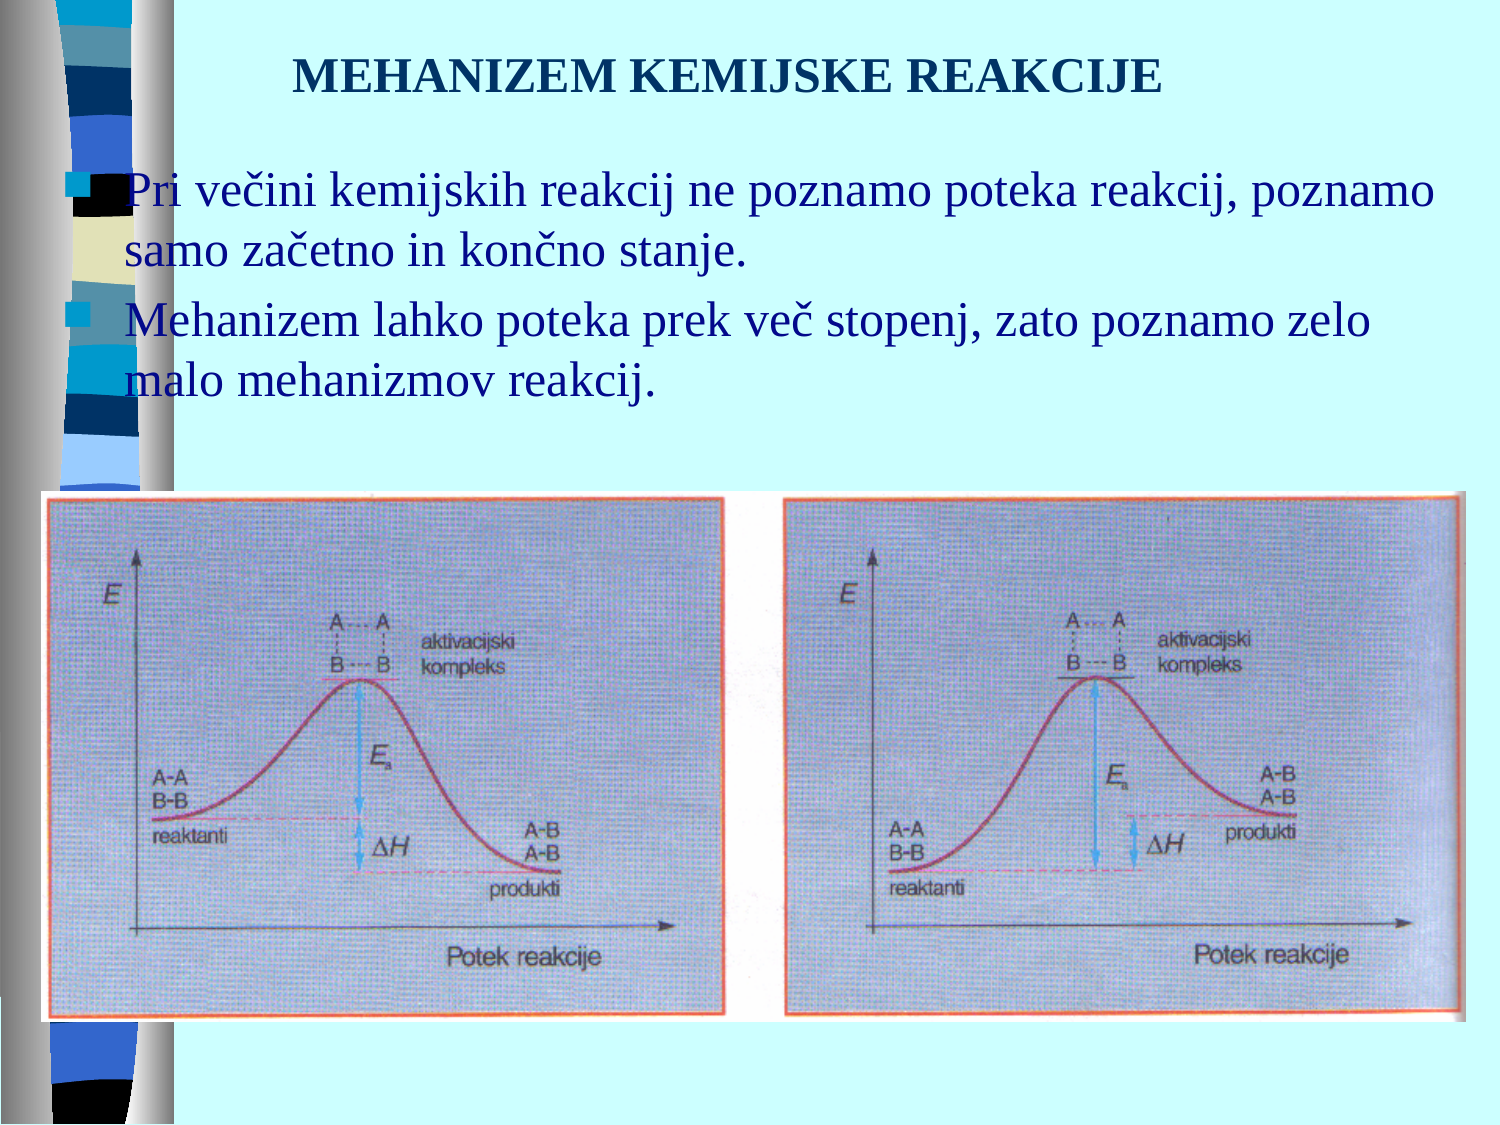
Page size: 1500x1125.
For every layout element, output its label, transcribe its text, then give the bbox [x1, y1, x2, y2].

title MEHANIZEM KEMIJSKE REAKCIJE [277, 31, 1258, 114]
picture [41, 491, 1466, 1022]
list Pri večini kemijskih reakcij ne poznamo poteka reakcij, poznamo samo začetno in končno stanje. Mehanizem lahko poteka prek več stopenj, zato poznamo zelo malo mehanizmov reakcij. [53, 148, 1459, 491]
